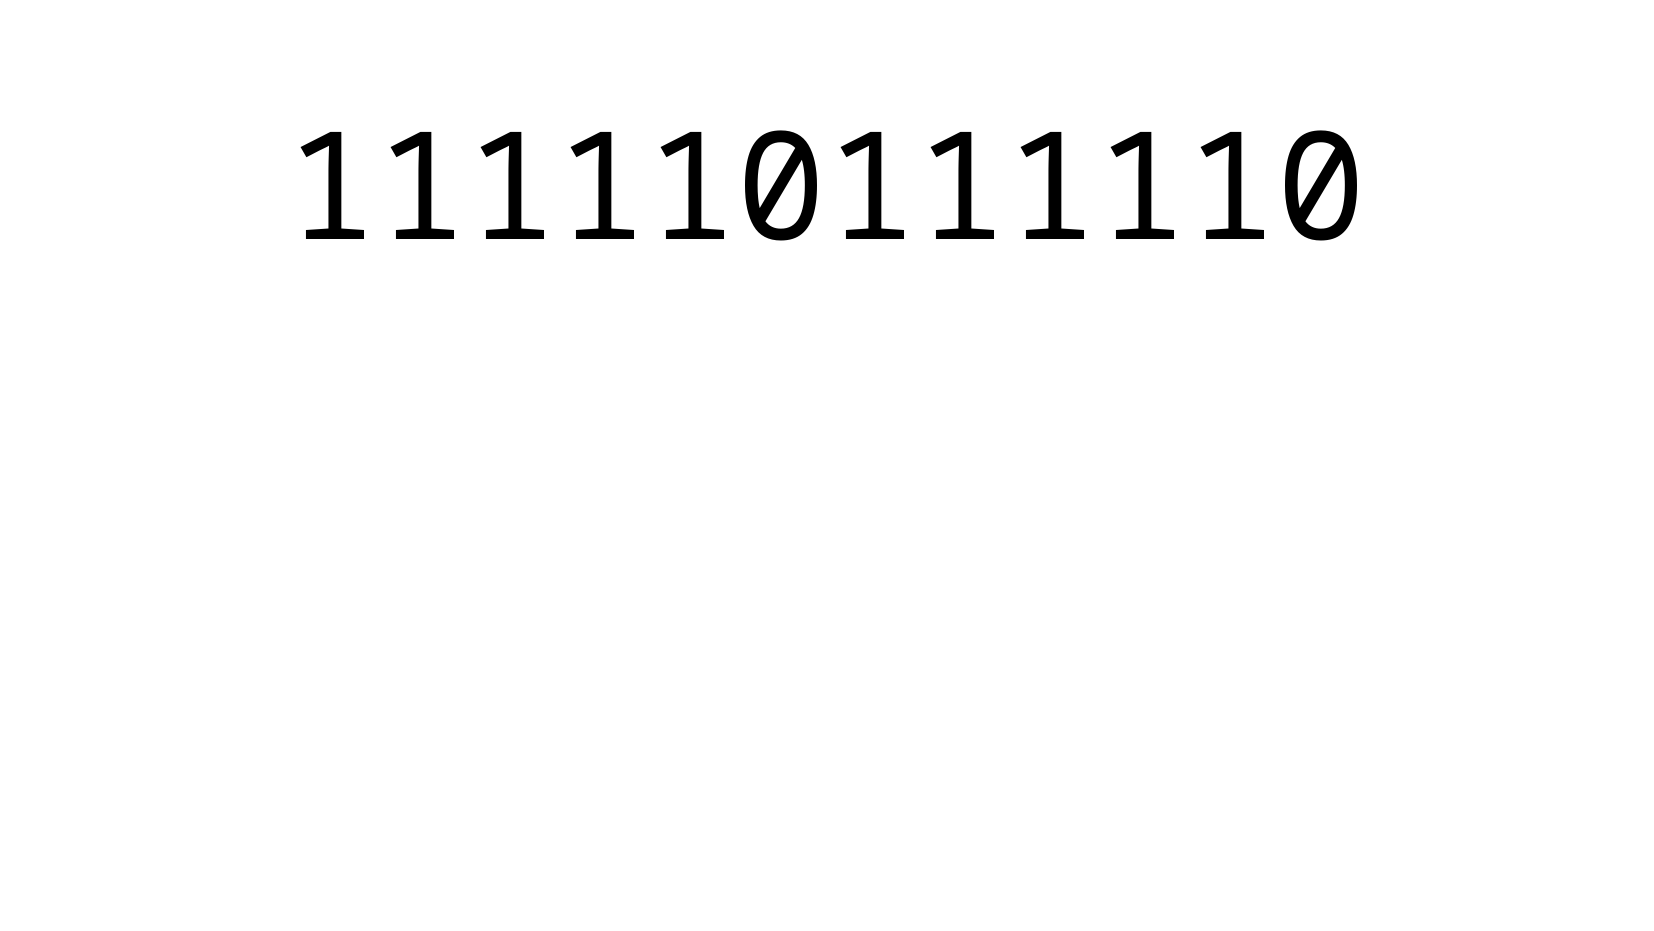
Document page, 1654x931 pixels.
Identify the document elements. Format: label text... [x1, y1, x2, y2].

subtitle 111110111110 [82, 187, 1571, 788]
